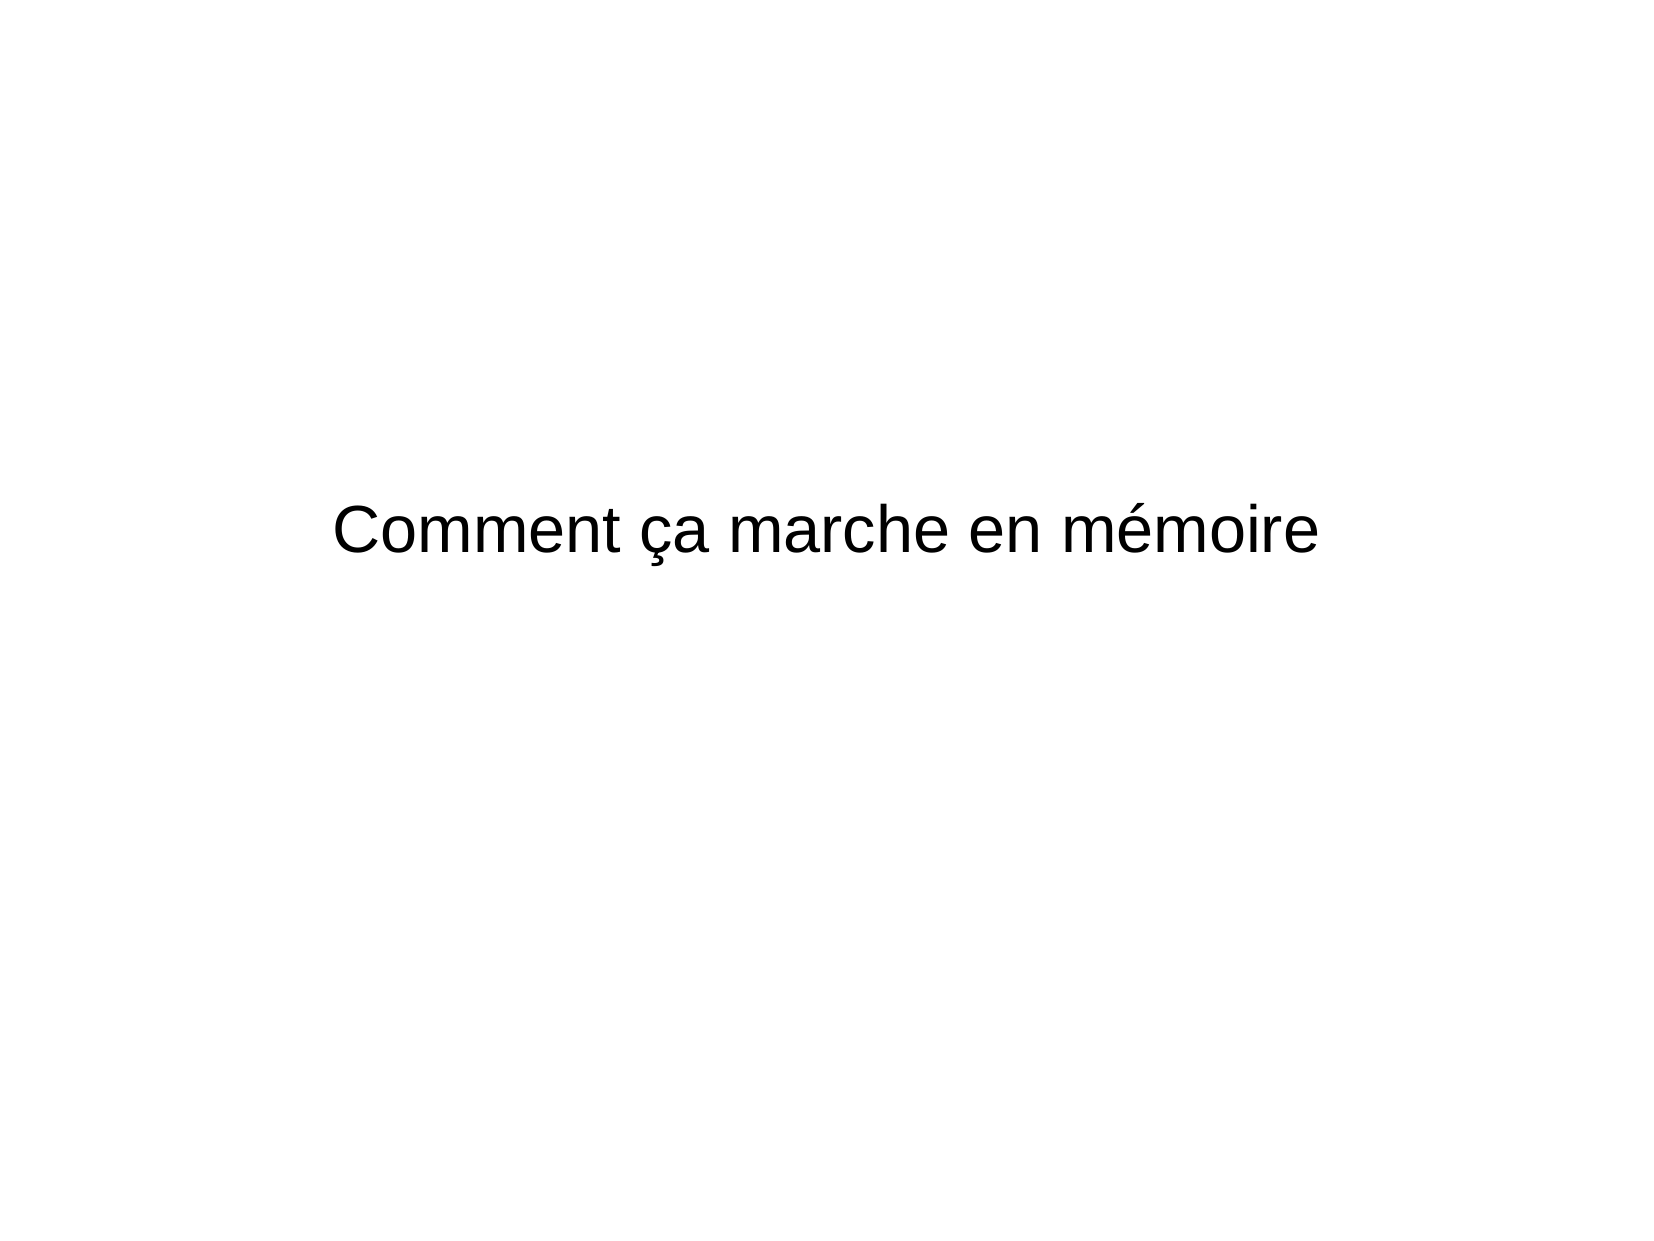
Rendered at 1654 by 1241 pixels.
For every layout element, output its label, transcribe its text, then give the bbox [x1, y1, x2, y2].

subtitle Comment ça marche en mémoire [82, 49, 1571, 1010]
